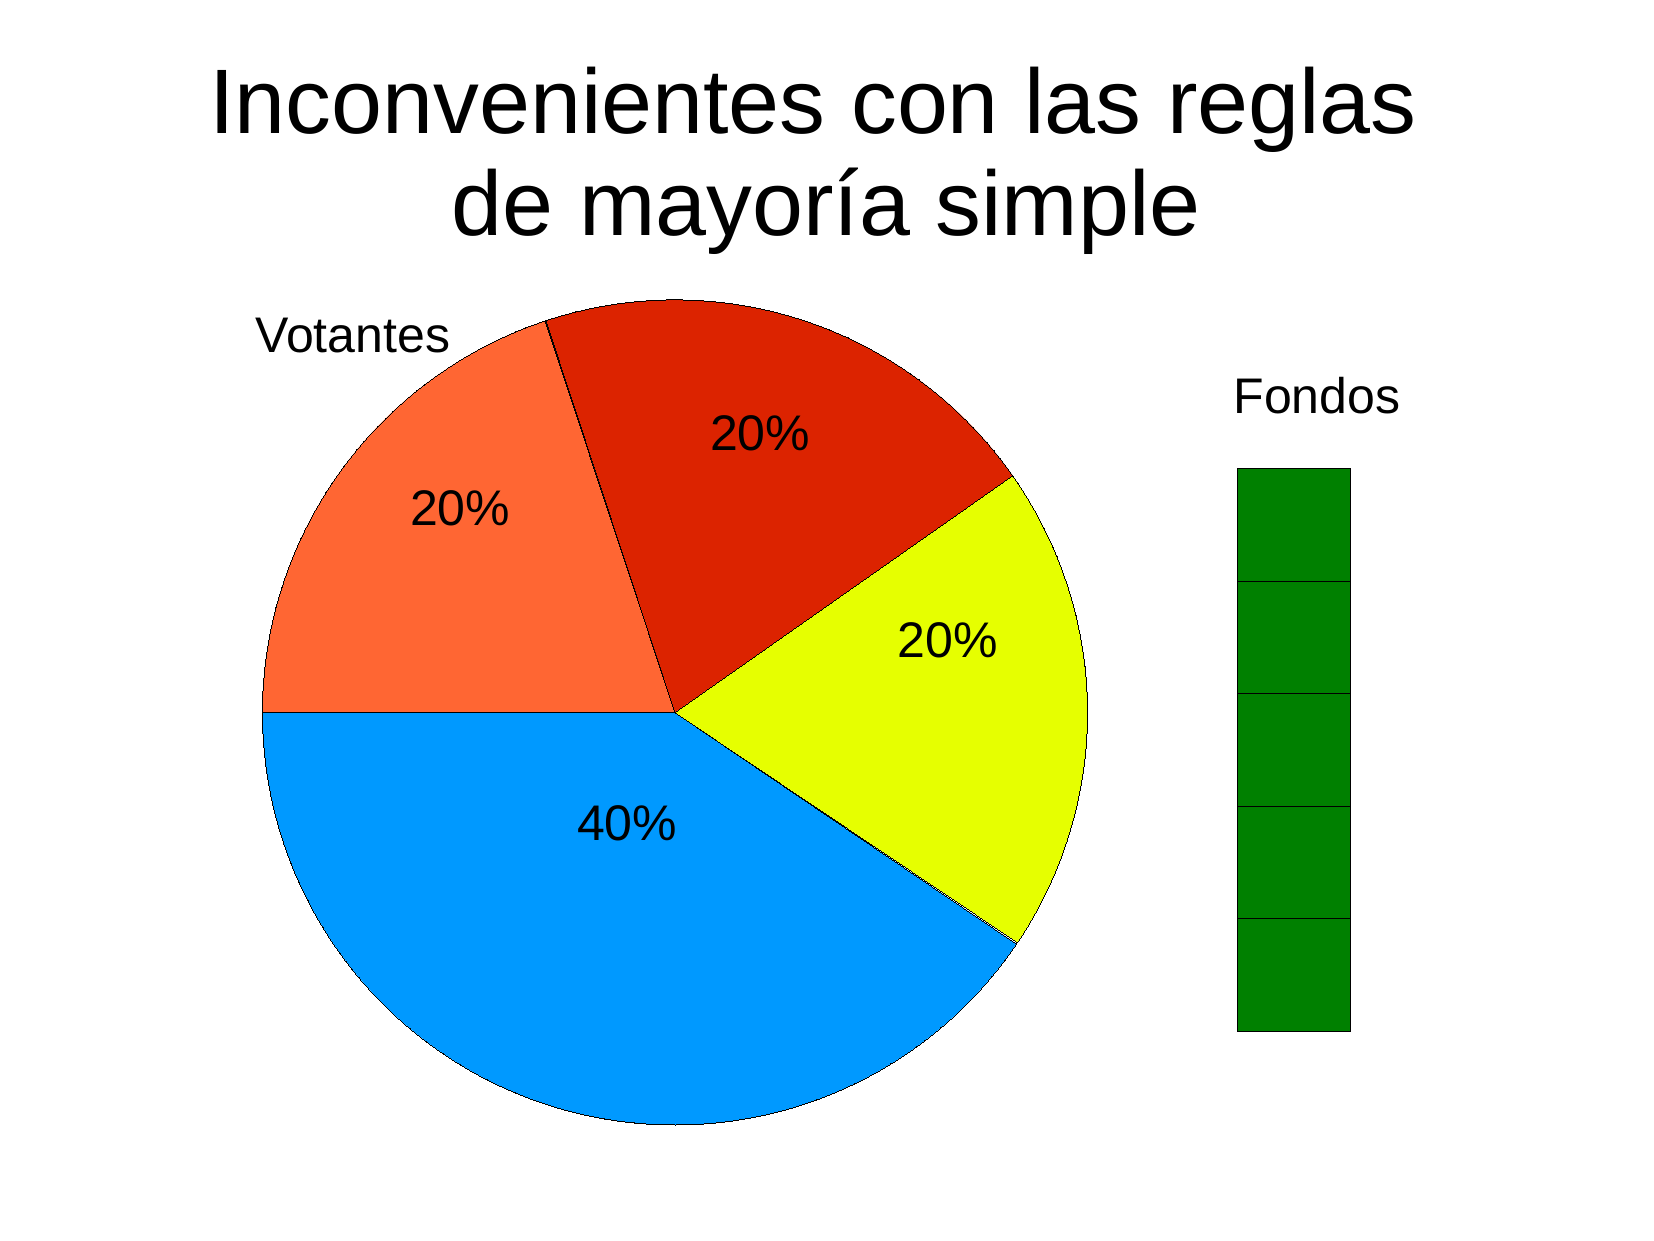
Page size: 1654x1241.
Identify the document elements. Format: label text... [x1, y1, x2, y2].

text_box Votantes [241, 300, 466, 371]
text_box 20% [882, 604, 1013, 676]
text_box 20% [395, 473, 526, 544]
title Inconvenientes con las reglas de mayoría simple [82, 49, 1571, 257]
text_box [262, 299, 1088, 1126]
text_box Fondos [1219, 360, 1416, 432]
text_box 40% [562, 787, 693, 859]
text_box 20% [695, 398, 826, 469]
text_box [1237, 468, 1351, 1032]
